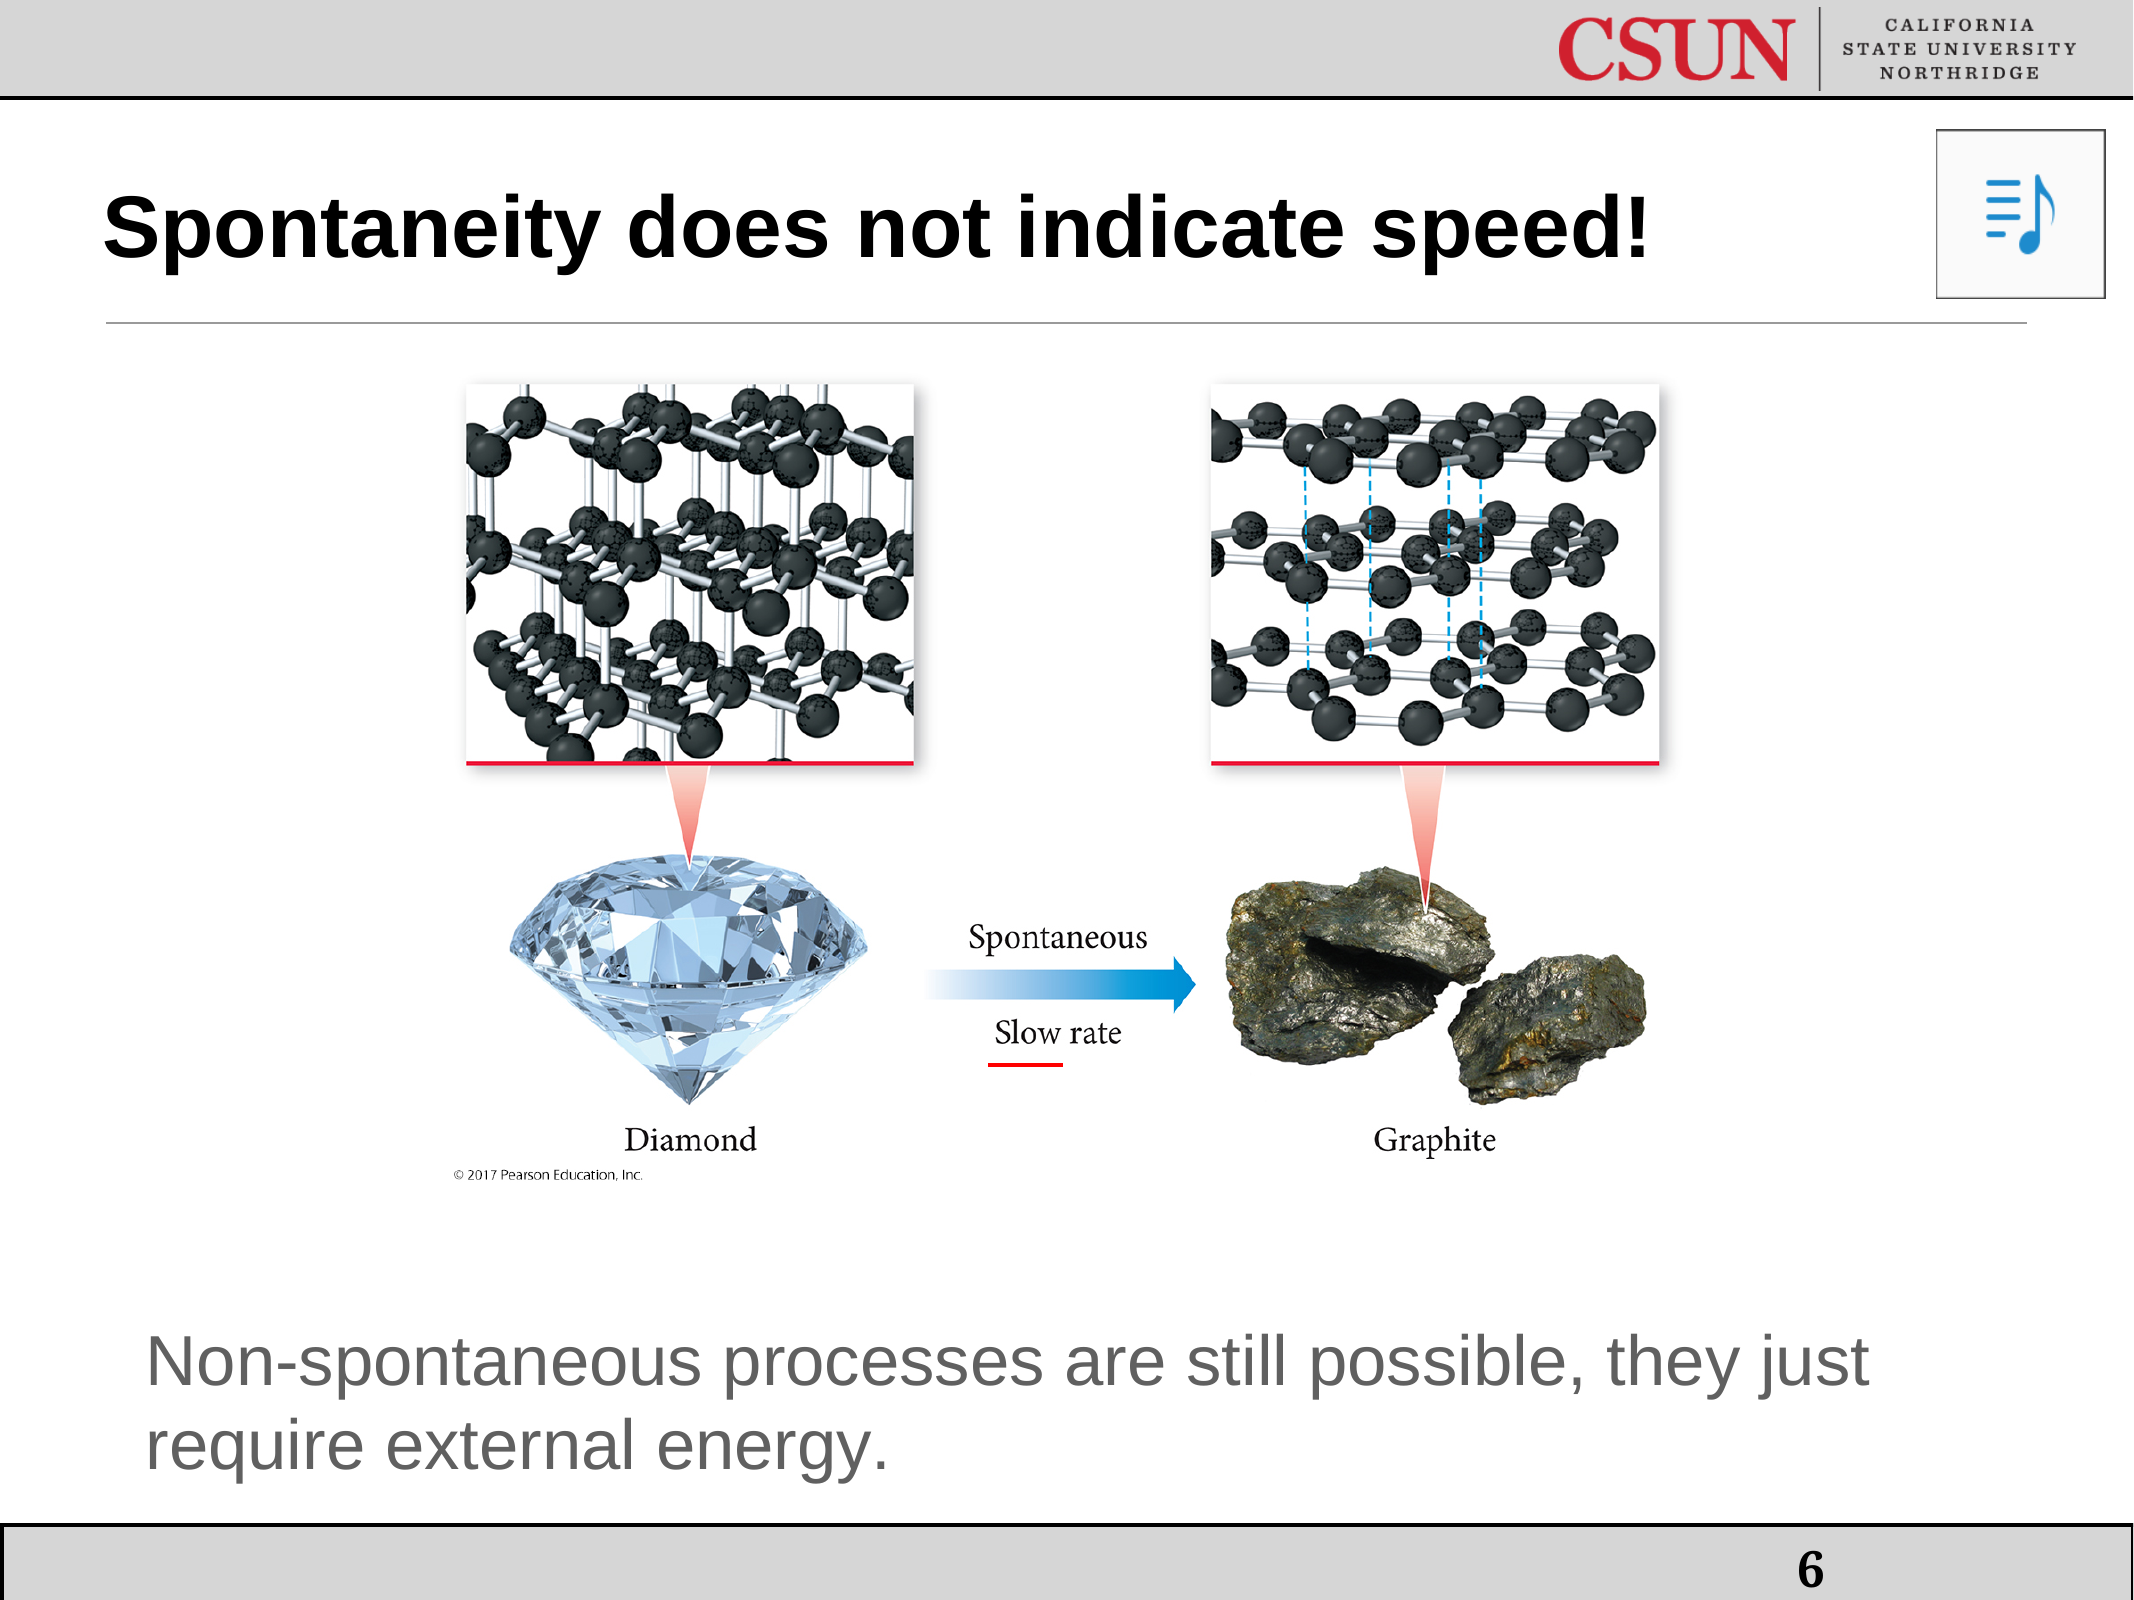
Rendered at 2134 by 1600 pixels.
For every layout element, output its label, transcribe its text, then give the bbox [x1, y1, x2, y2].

list Non-spontaneous processes are still possible, they just require external energy. [93, 1305, 2040, 1521]
picture [444, 362, 1692, 1188]
title Spontaneity does not indicate speed! [93, 104, 2040, 284]
text_box [1935, 128, 2107, 301]
picture [1559, 7, 2076, 91]
